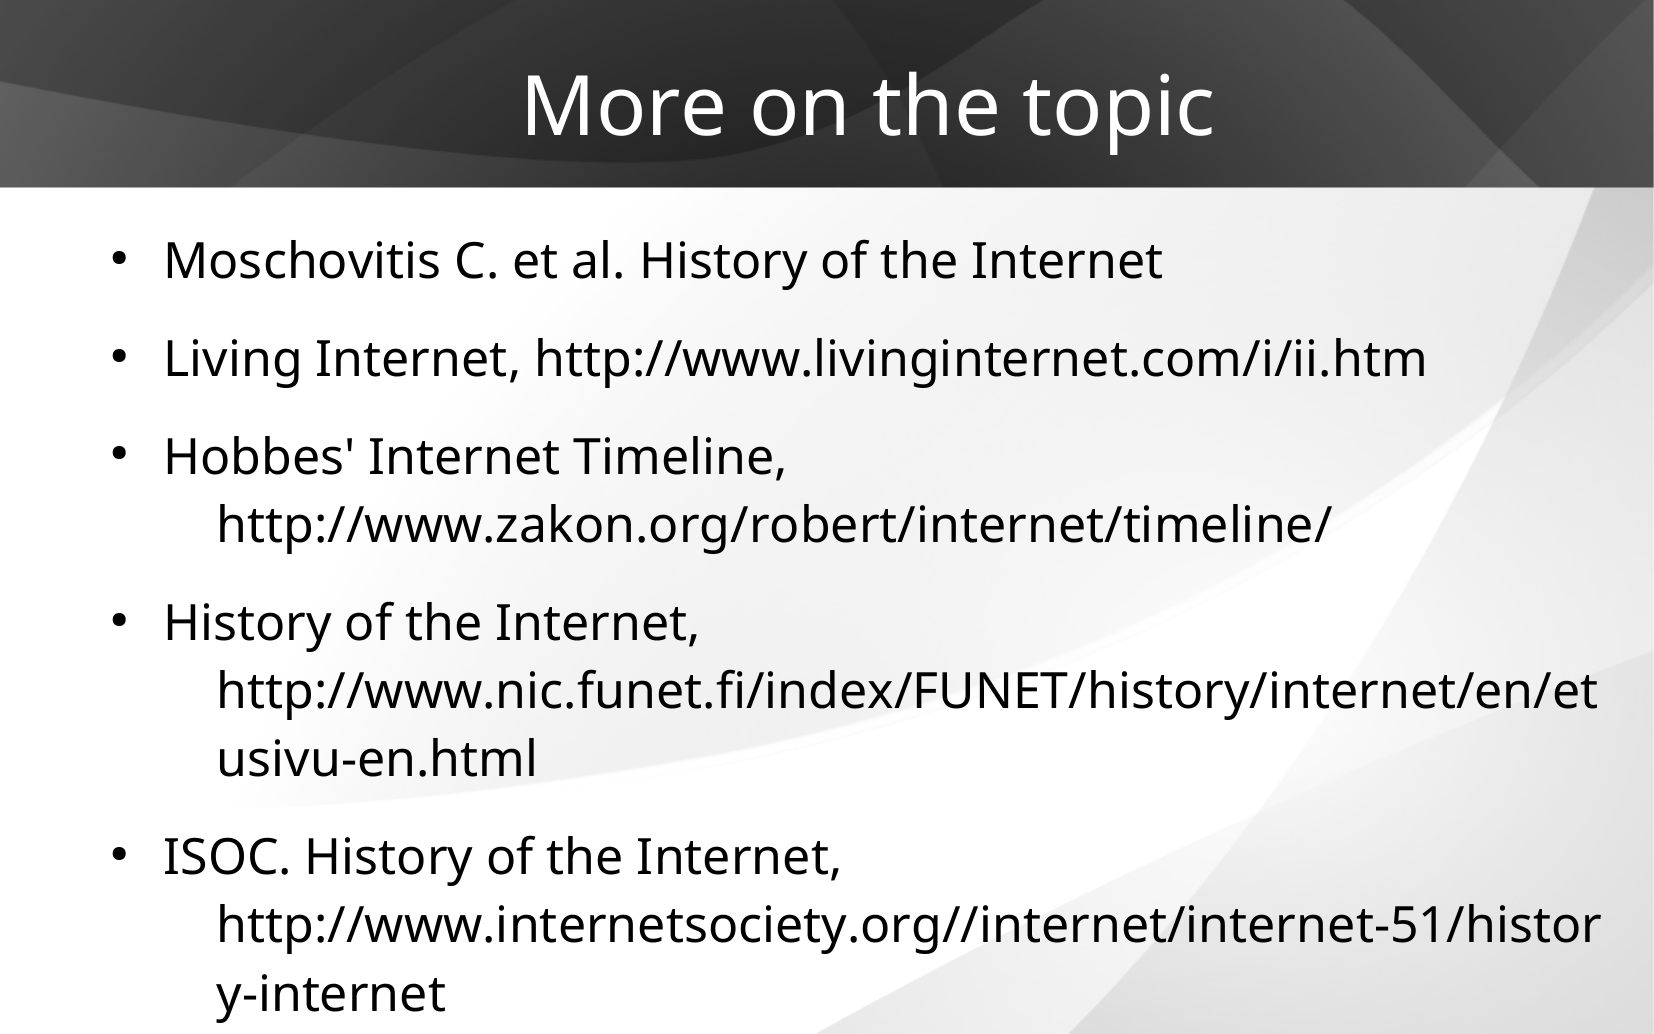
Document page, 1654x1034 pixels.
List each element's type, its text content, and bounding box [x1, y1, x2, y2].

picture [0, 0, 1654, 1034]
title More on the topic [124, 0, 1613, 208]
list Moschovitis C. et al. History of the Internet Living Internet, http://www.livinginternet.com/i/ii.htm Hobbes' Internet Timeline, http://www.zakon.org/robert/internet/timeline/ History of the Internet, http://www.nic.funet.fi/index/FUNET/history/internet/en/etusivu-en.html ISOC. History of the Internet, http://www.internetsociety.org//internet/internet-51/history-internet [75, 225, 1613, 1013]
